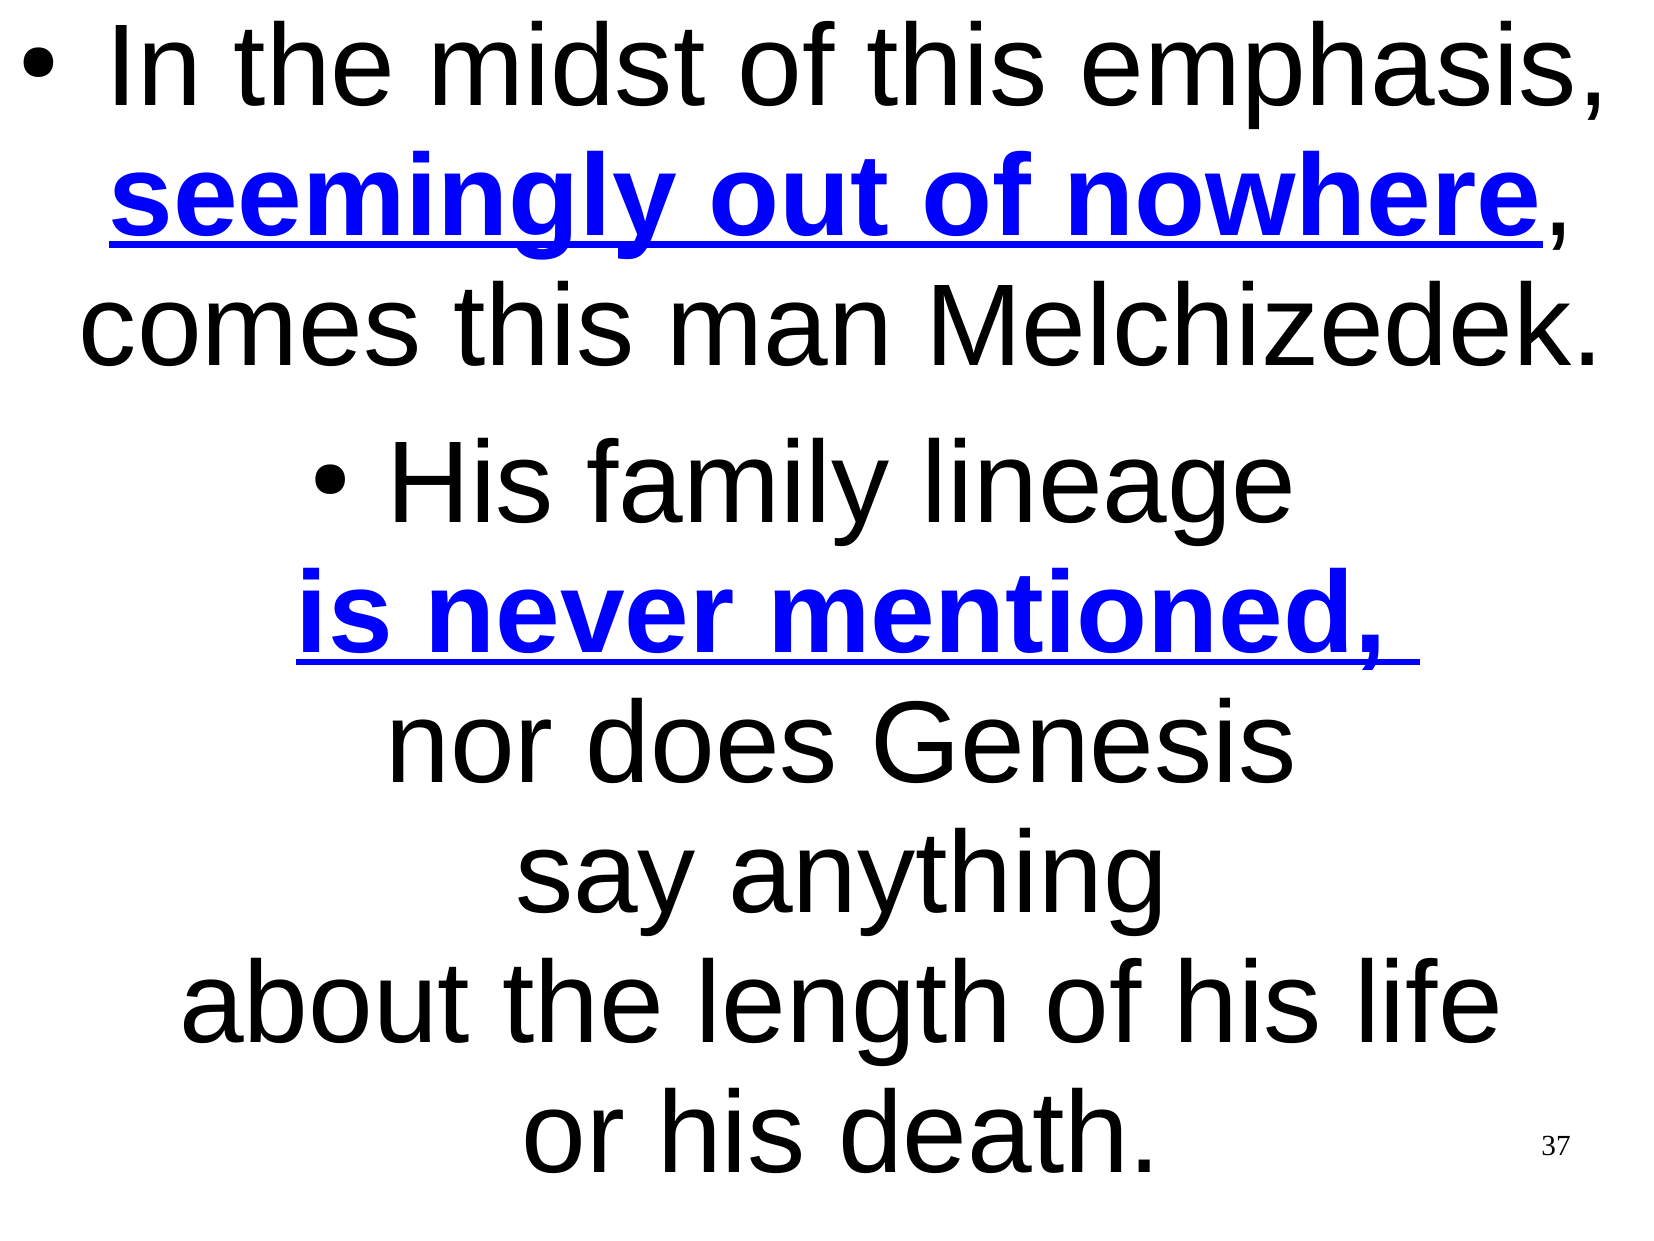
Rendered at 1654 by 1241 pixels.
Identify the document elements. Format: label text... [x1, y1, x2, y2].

list In the midst of this emphasis, seemingly out of nowhere, comes this man Melchizedek. His family lineage is never mentioned, nor does Genesis say anything about the length of his life or his death. [0, 0, 1651, 1238]
